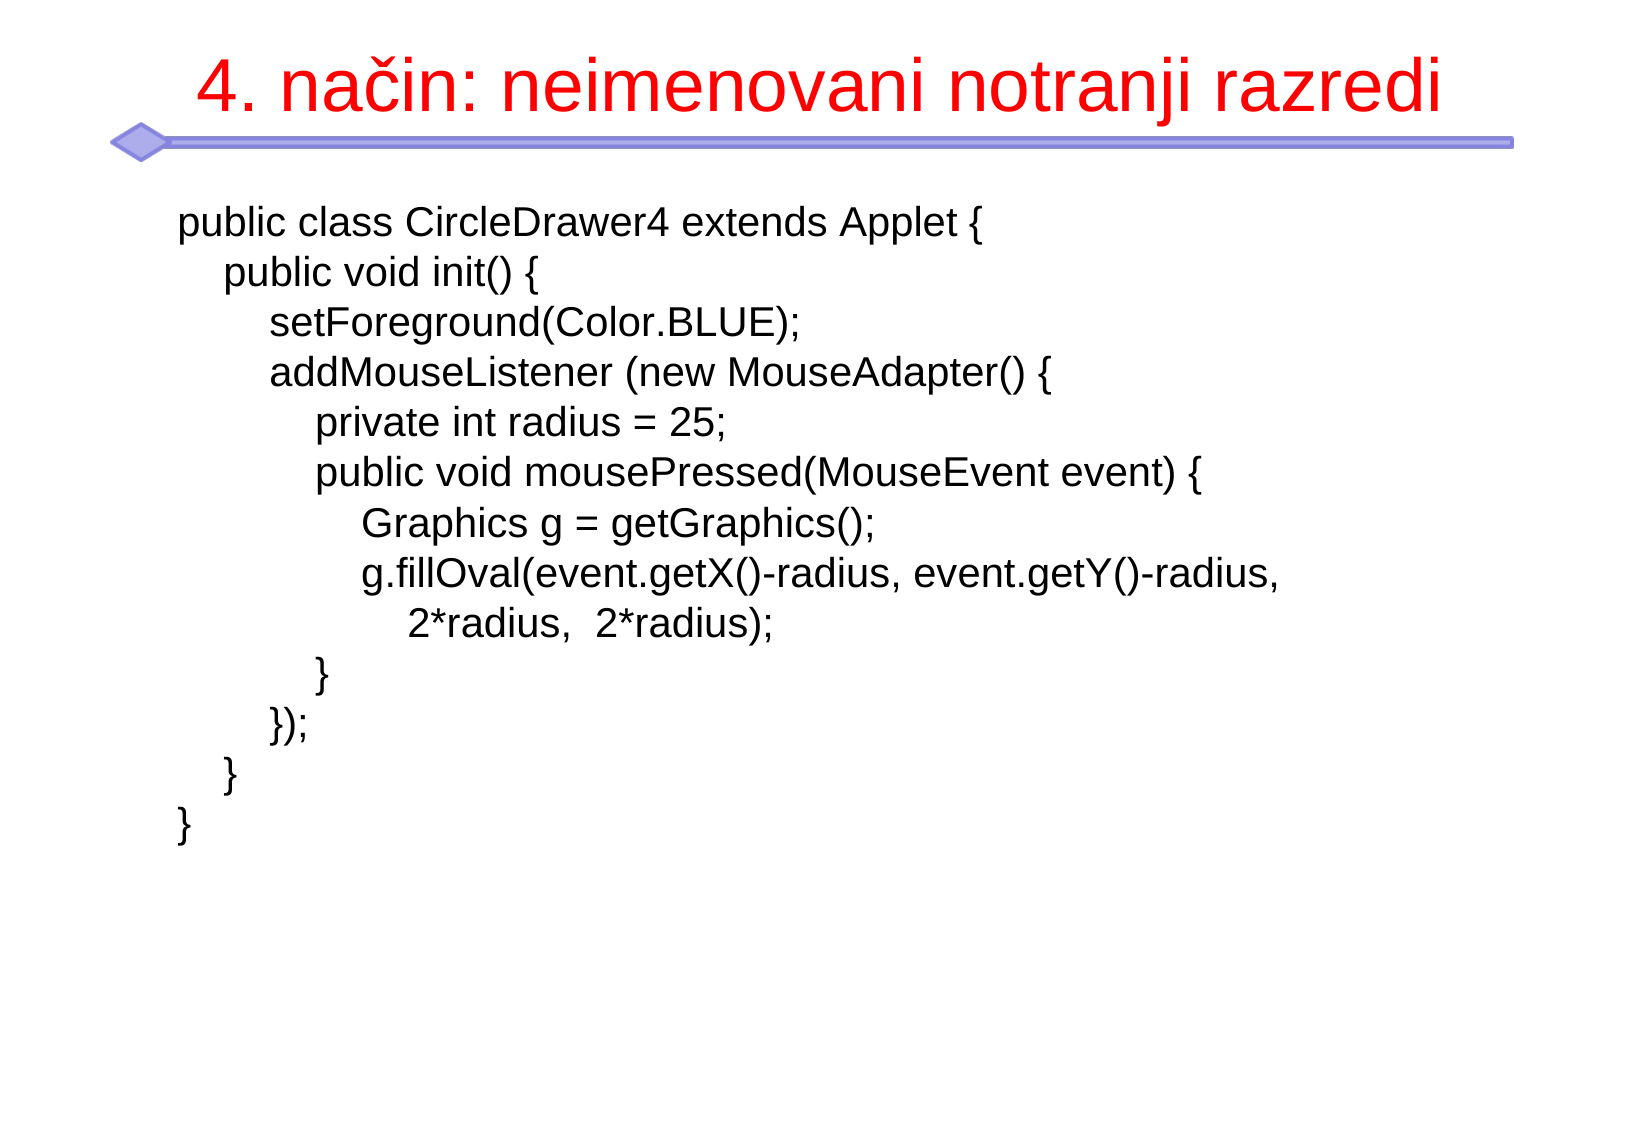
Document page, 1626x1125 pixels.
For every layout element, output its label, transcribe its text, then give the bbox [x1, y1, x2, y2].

title 4. način: neimenovani notranji razredi [125, 24, 1516, 138]
picture [109, 121, 1515, 163]
text_box public class CircleDrawer4 extends Applet { public void init() { setForeground(Color.BLUE); addMouseListener (new MouseAdapter() { private int radius = 25; public void mousePressed(MouseEvent event) { Graphics g = getGraphics(); g.fillOval(event.getX()-radius, event.getY()-radius, 2*radius, 2*radius); } }); } } [162, 187, 1488, 854]
